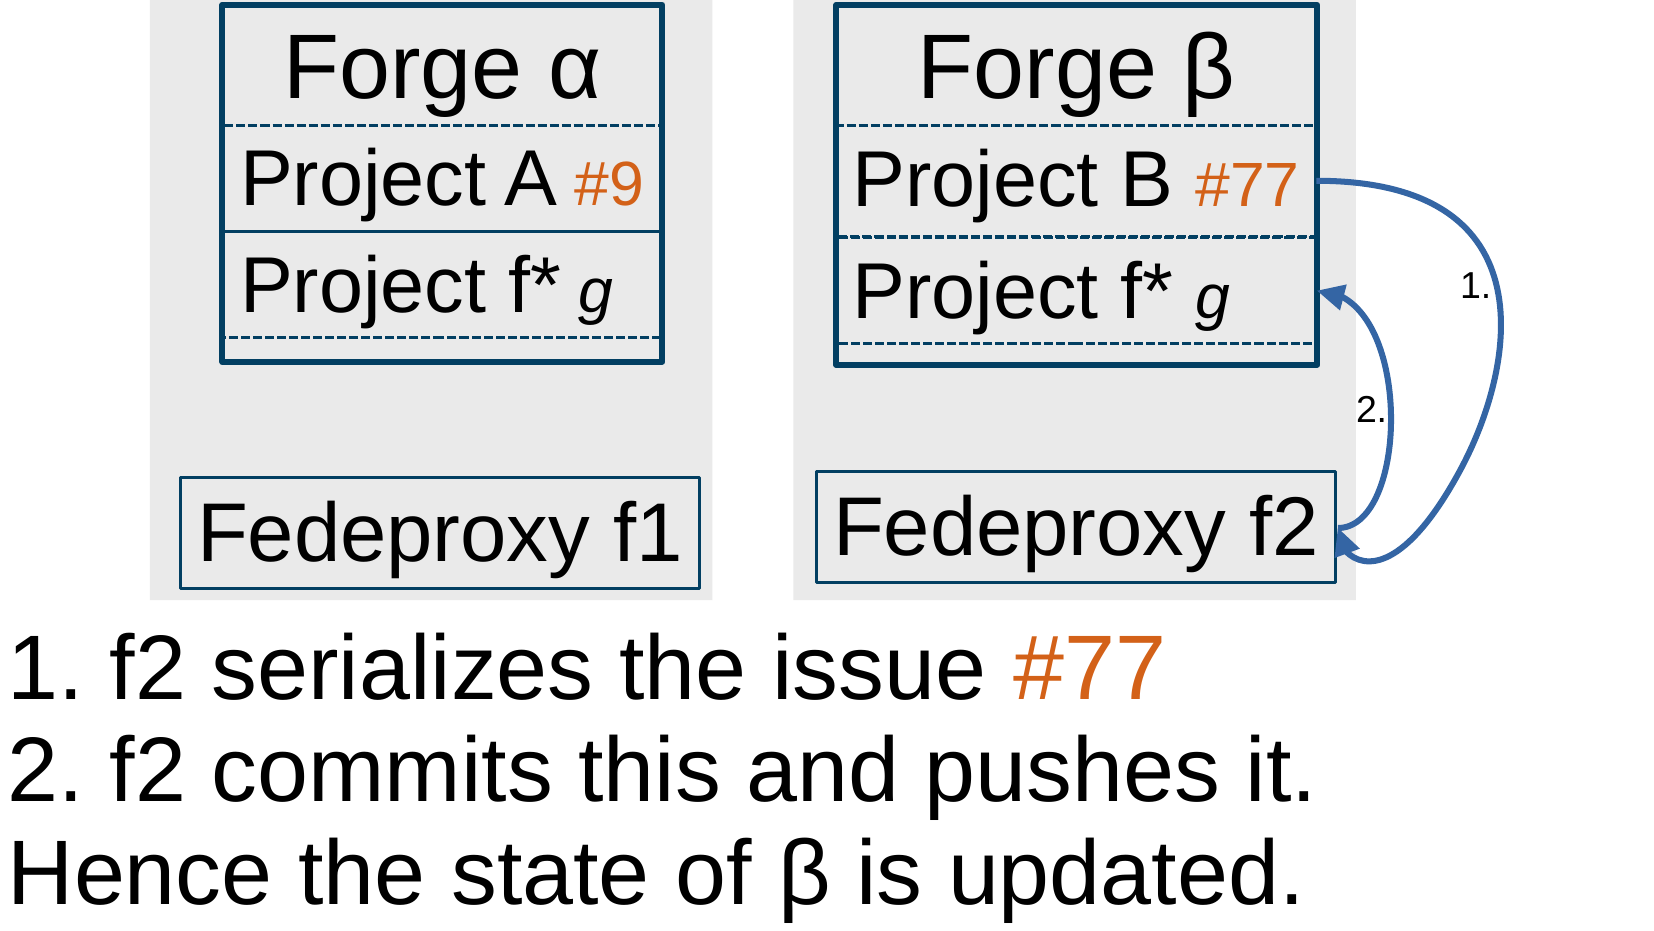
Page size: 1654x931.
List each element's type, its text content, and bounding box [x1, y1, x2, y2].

text_box Project A #9 [223, 125, 661, 231]
text_box Forge β [836, 344, 1318, 365]
text_box [1343, 527, 1356, 544]
title 1. f2 serializes the issue #77 2. f2 commits this and pushes it. Hence the state of β is updated. [7, 616, 1621, 924]
text_box Forge α [222, 4, 663, 362]
text_box [1320, 184, 1356, 302]
text_box [793, 0, 1356, 601]
text_box Project B #77 [836, 125, 1317, 237]
text_box Project f* g [836, 237, 1318, 344]
text_box Fedeproxy f1 [180, 477, 700, 589]
text_box Project f* g [223, 231, 661, 338]
text_box Fedeproxy f2 [816, 471, 1336, 583]
text_box Forge β [836, 4, 1318, 125]
text_box [149, 0, 713, 601]
